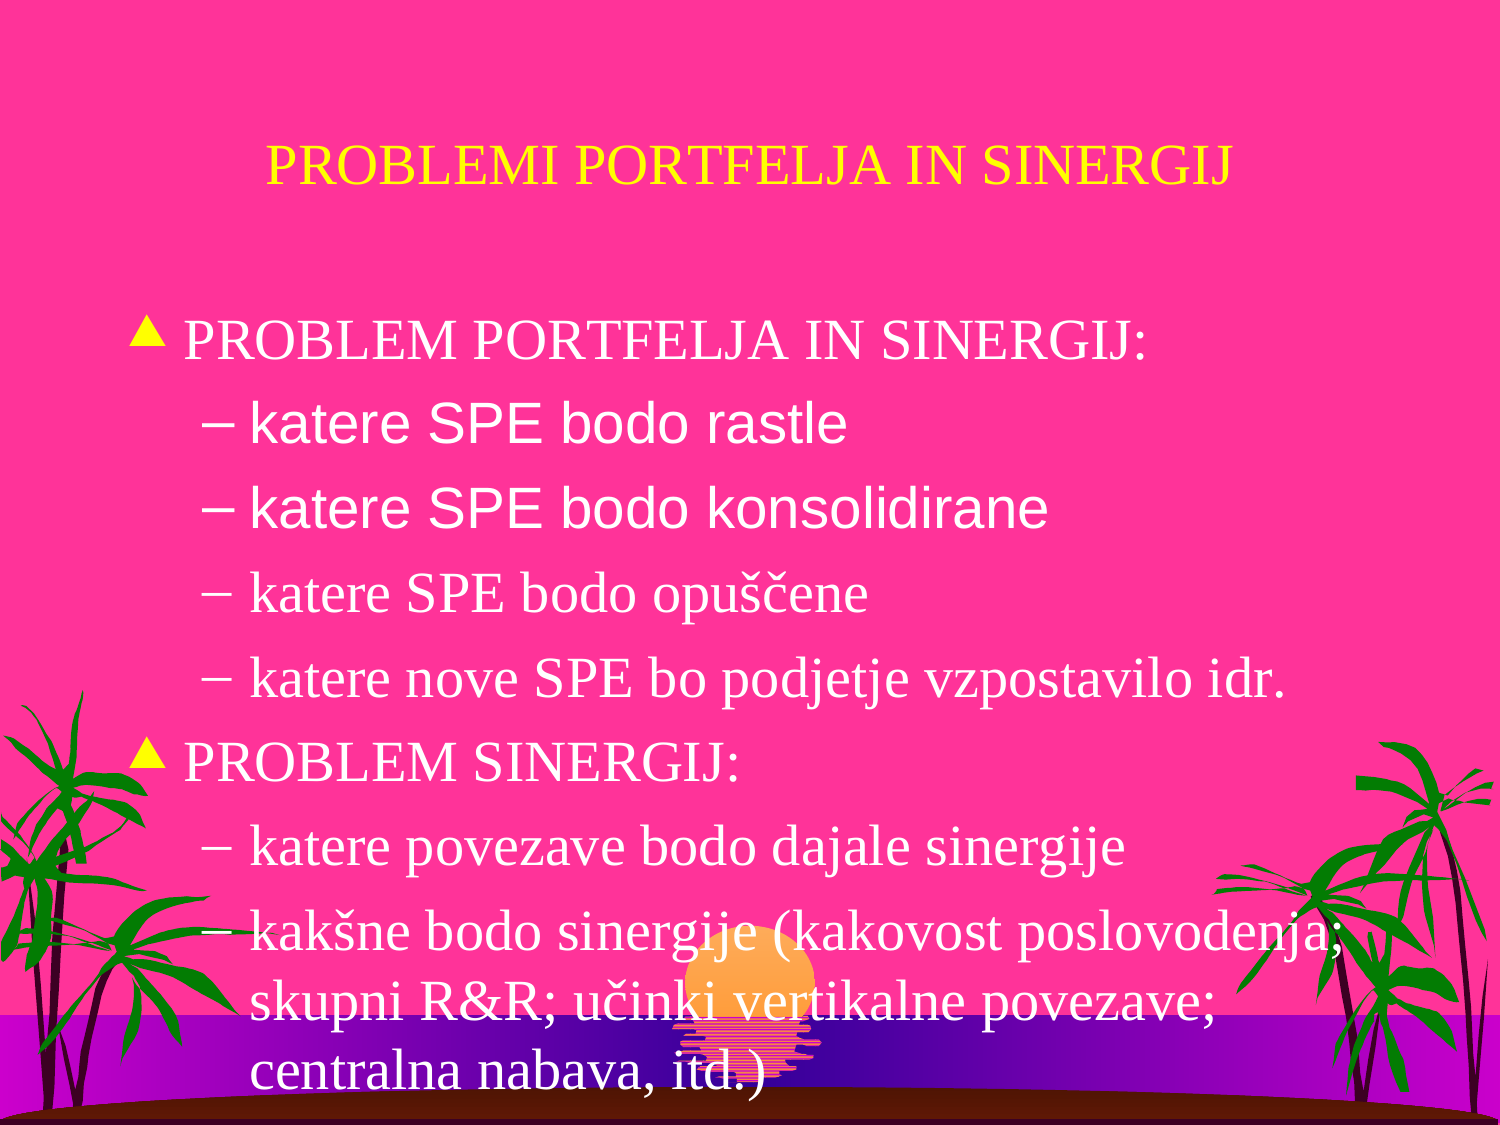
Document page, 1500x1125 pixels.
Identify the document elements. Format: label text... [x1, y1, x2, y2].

list PROBLEM PORTFELJA IN SINERGIJ: katere SPE bodo rastle katere SPE bodo konsolidirane katere SPE bodo opuščene katere nove SPE bo podjetje vzpostavilo idr. PROBLEM SINERGIJ: katere povezave bodo dajale sinergije kakšne bodo sinergije (kakovost poslovodenja; skupni R&R; učinki vertikalne povezave; centralna nabava, itd.) [112, 293, 1388, 1111]
title PROBLEMI PORTFELJA IN SINERGIJ [112, 65, 1388, 257]
